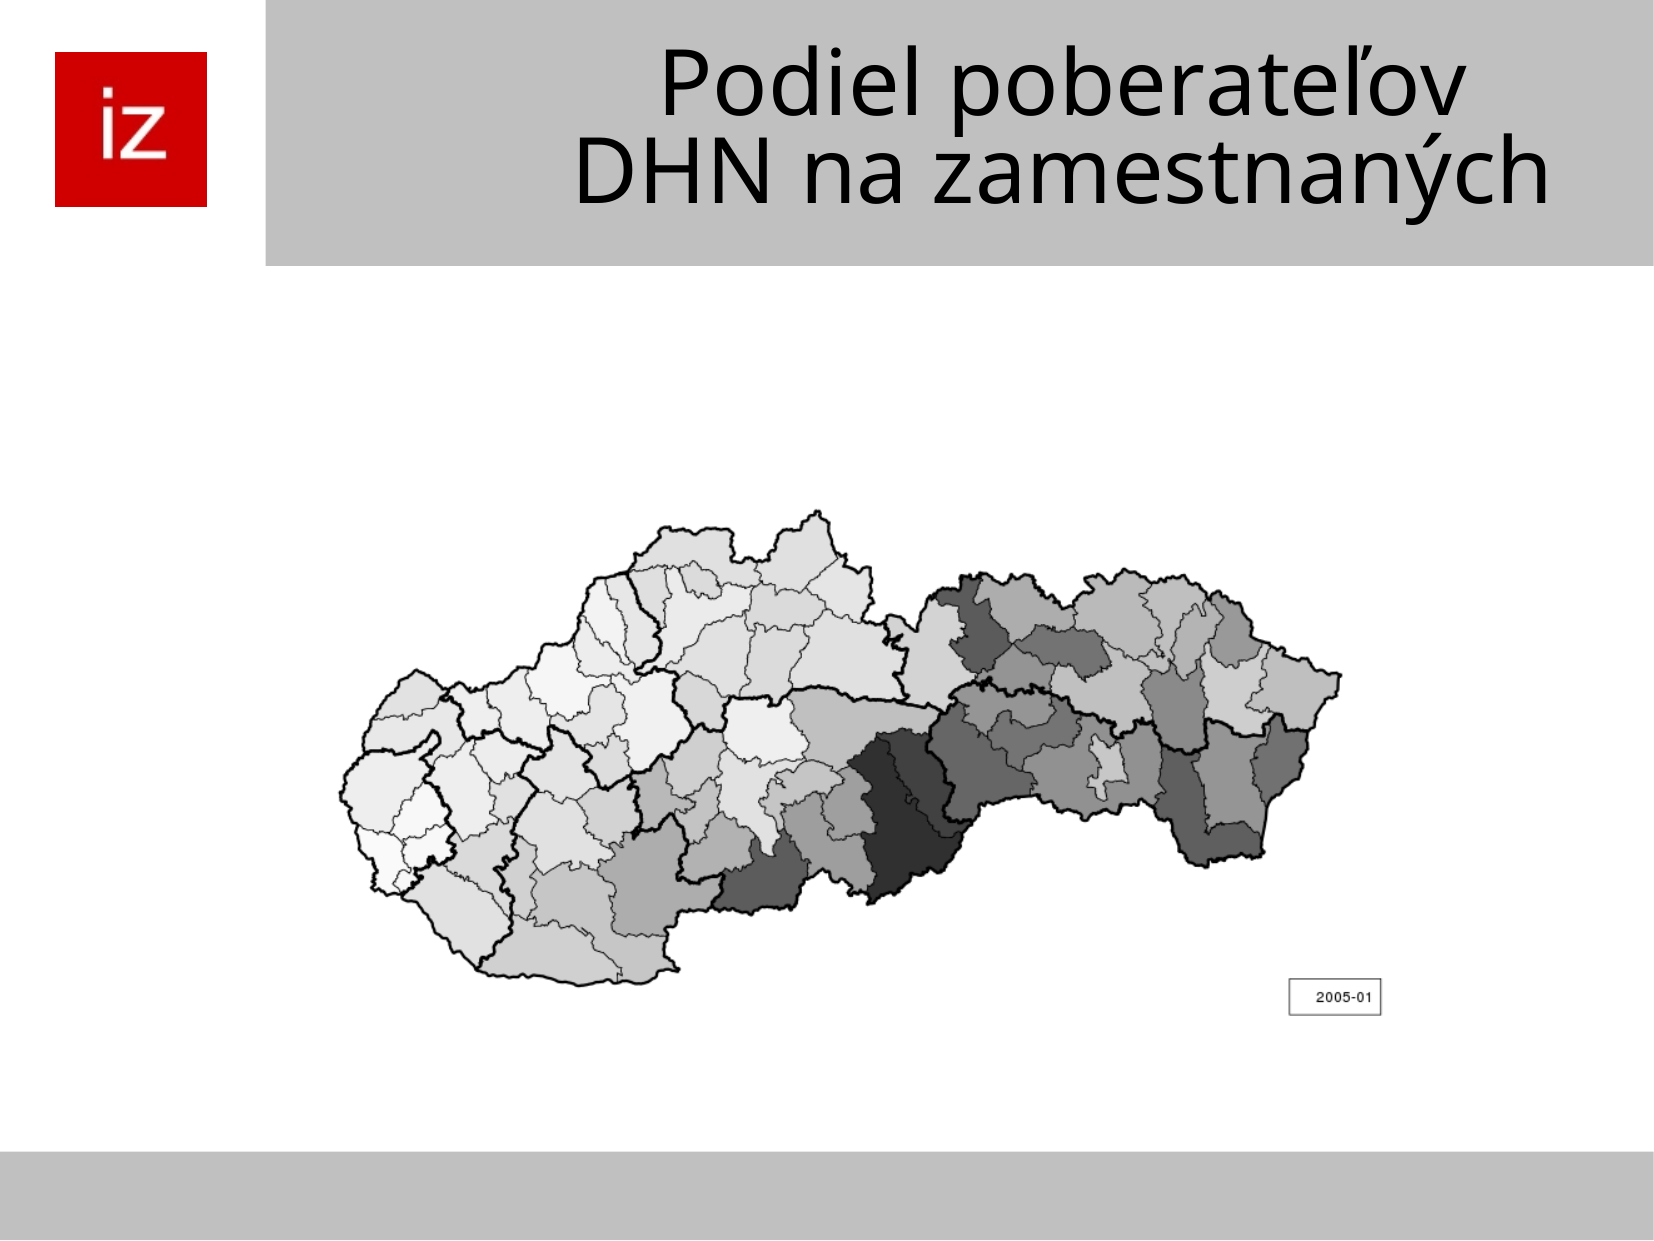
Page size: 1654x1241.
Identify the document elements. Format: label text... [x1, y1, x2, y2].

title Podiel poberateľov DHN na zamestnaných [561, 29, 1565, 237]
picture [55, 52, 207, 207]
picture [264, 419, 1390, 1051]
